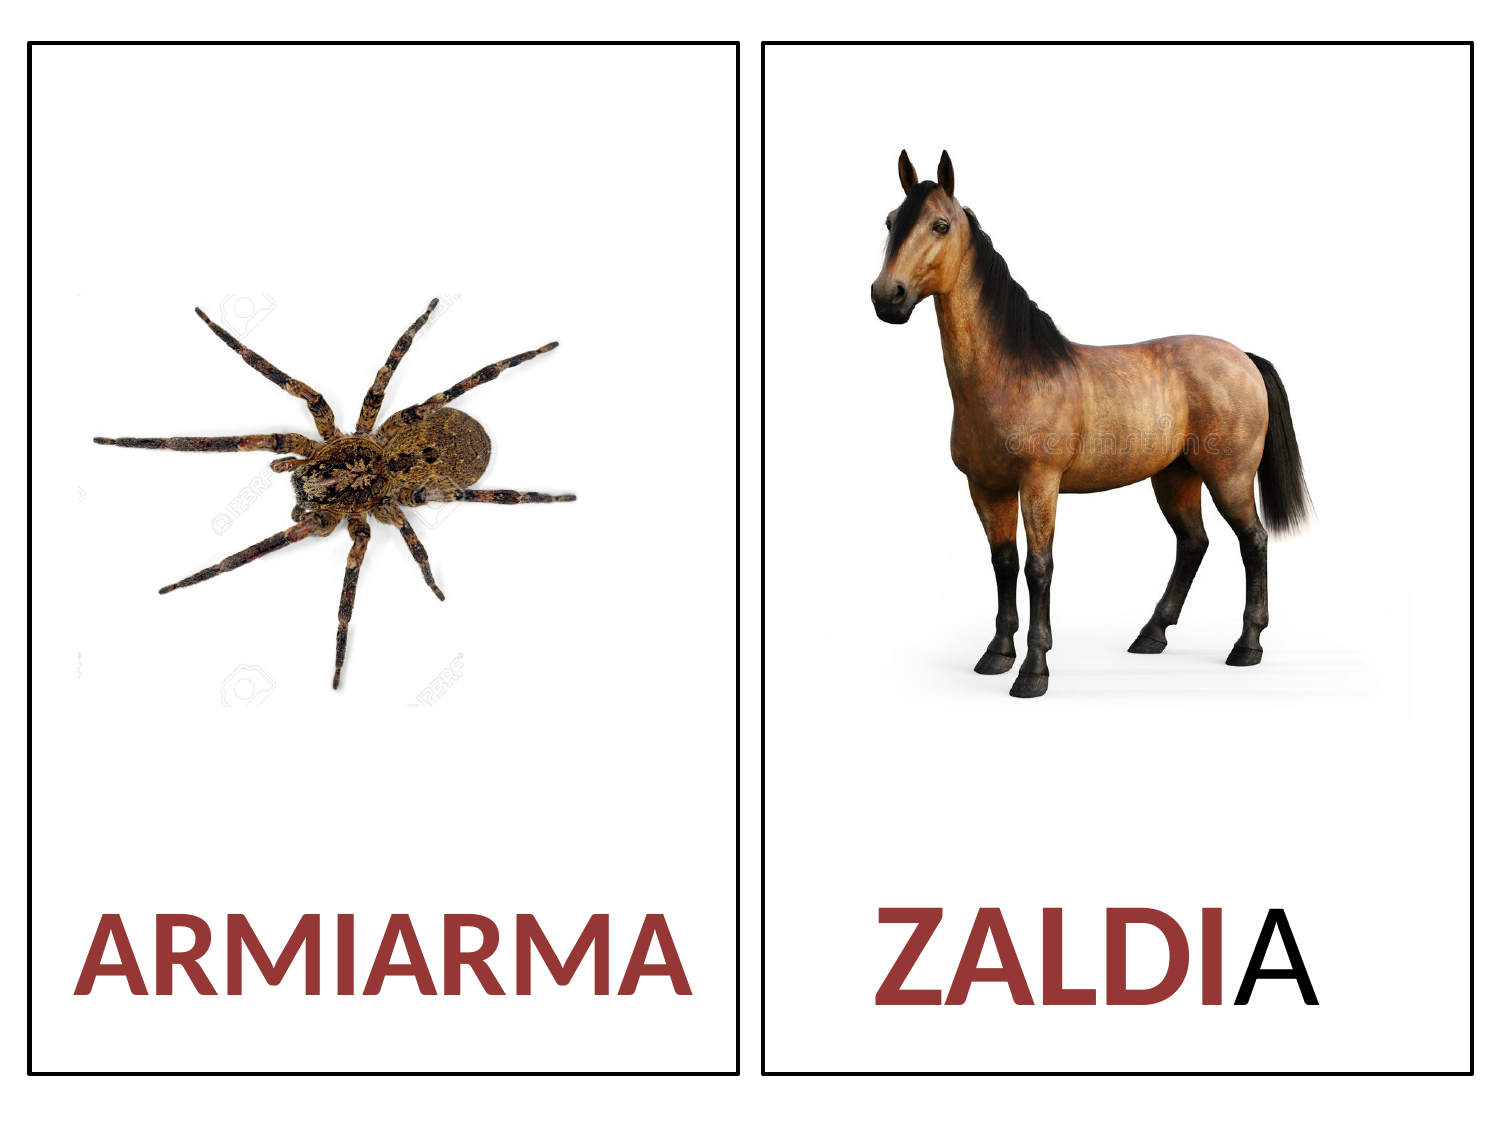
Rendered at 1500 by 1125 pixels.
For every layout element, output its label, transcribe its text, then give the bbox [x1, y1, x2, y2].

text_box ZALDIA [858, 847, 1335, 1043]
picture [78, 294, 581, 707]
text_box ARMIARMA [59, 863, 709, 1028]
picture [824, 139, 1412, 727]
